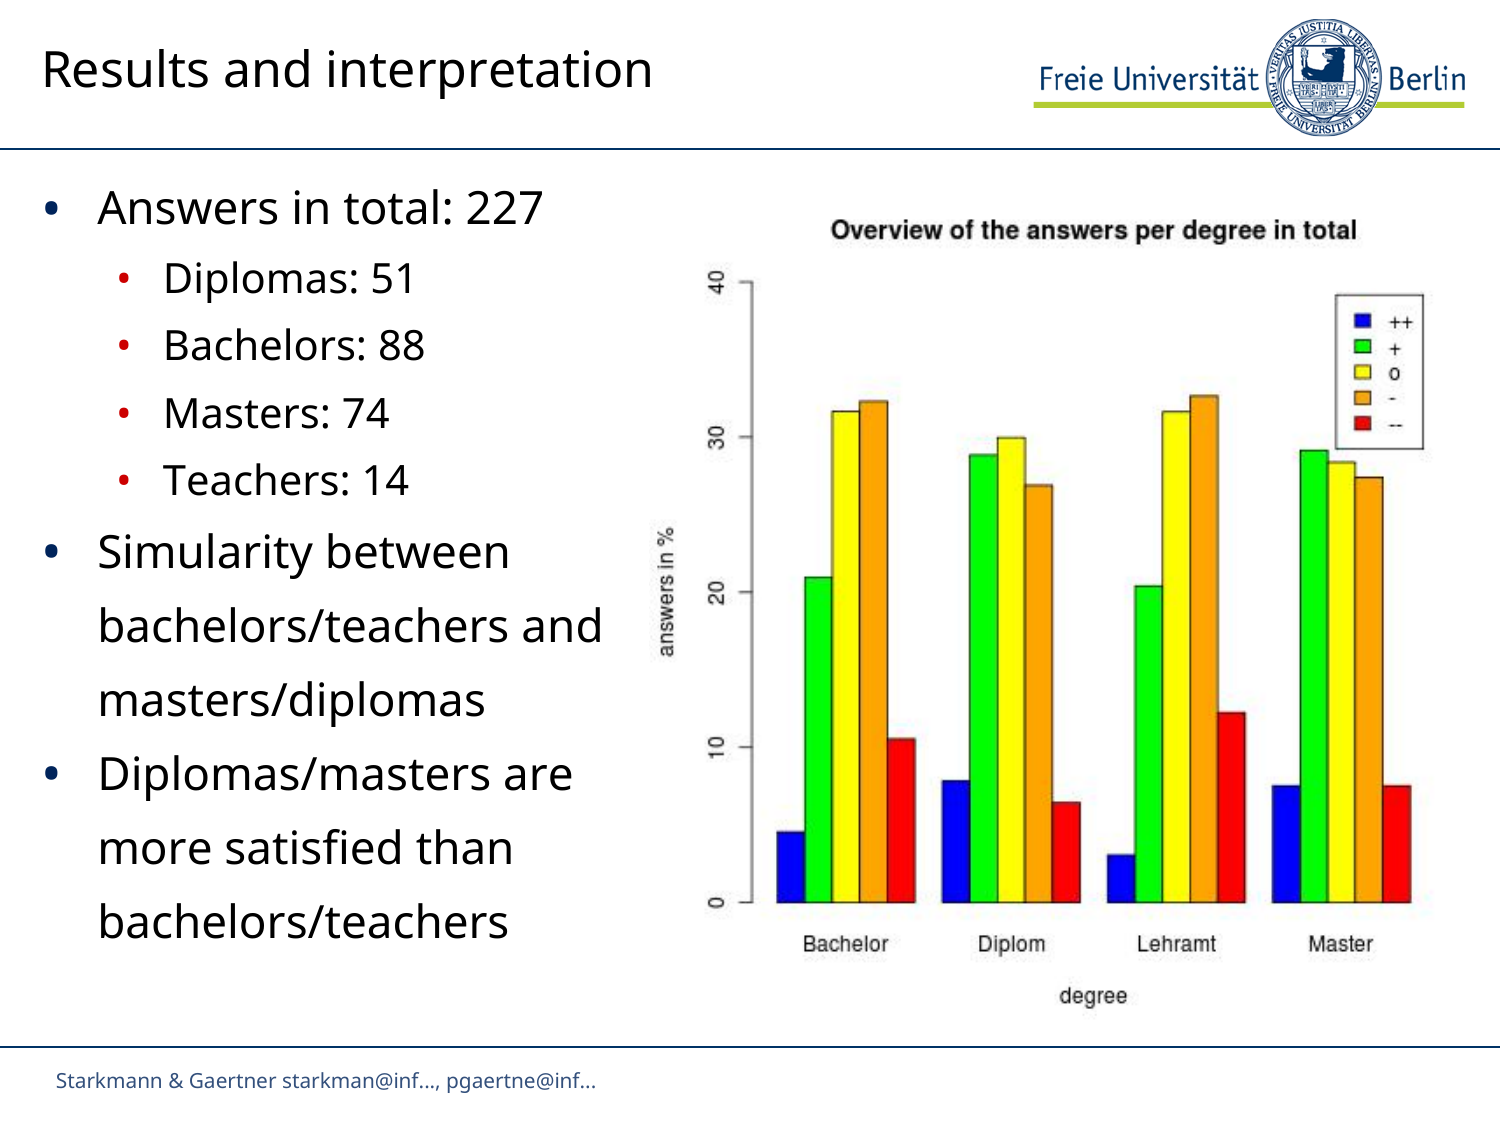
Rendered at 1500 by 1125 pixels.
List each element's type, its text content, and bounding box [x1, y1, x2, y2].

title Results and interpretation [41, 0, 1016, 138]
picture [1033, 19, 1470, 137]
picture [649, 177, 1489, 1034]
list Answers in total: 227 Diplomas: 51 Bachelors: 88 Masters: 74 Teachers: 14 Simularity between bachelors/teachers and masters/diplomas Diplomas/masters are more satisfied than bachelors/teachers [41, 175, 1447, 919]
